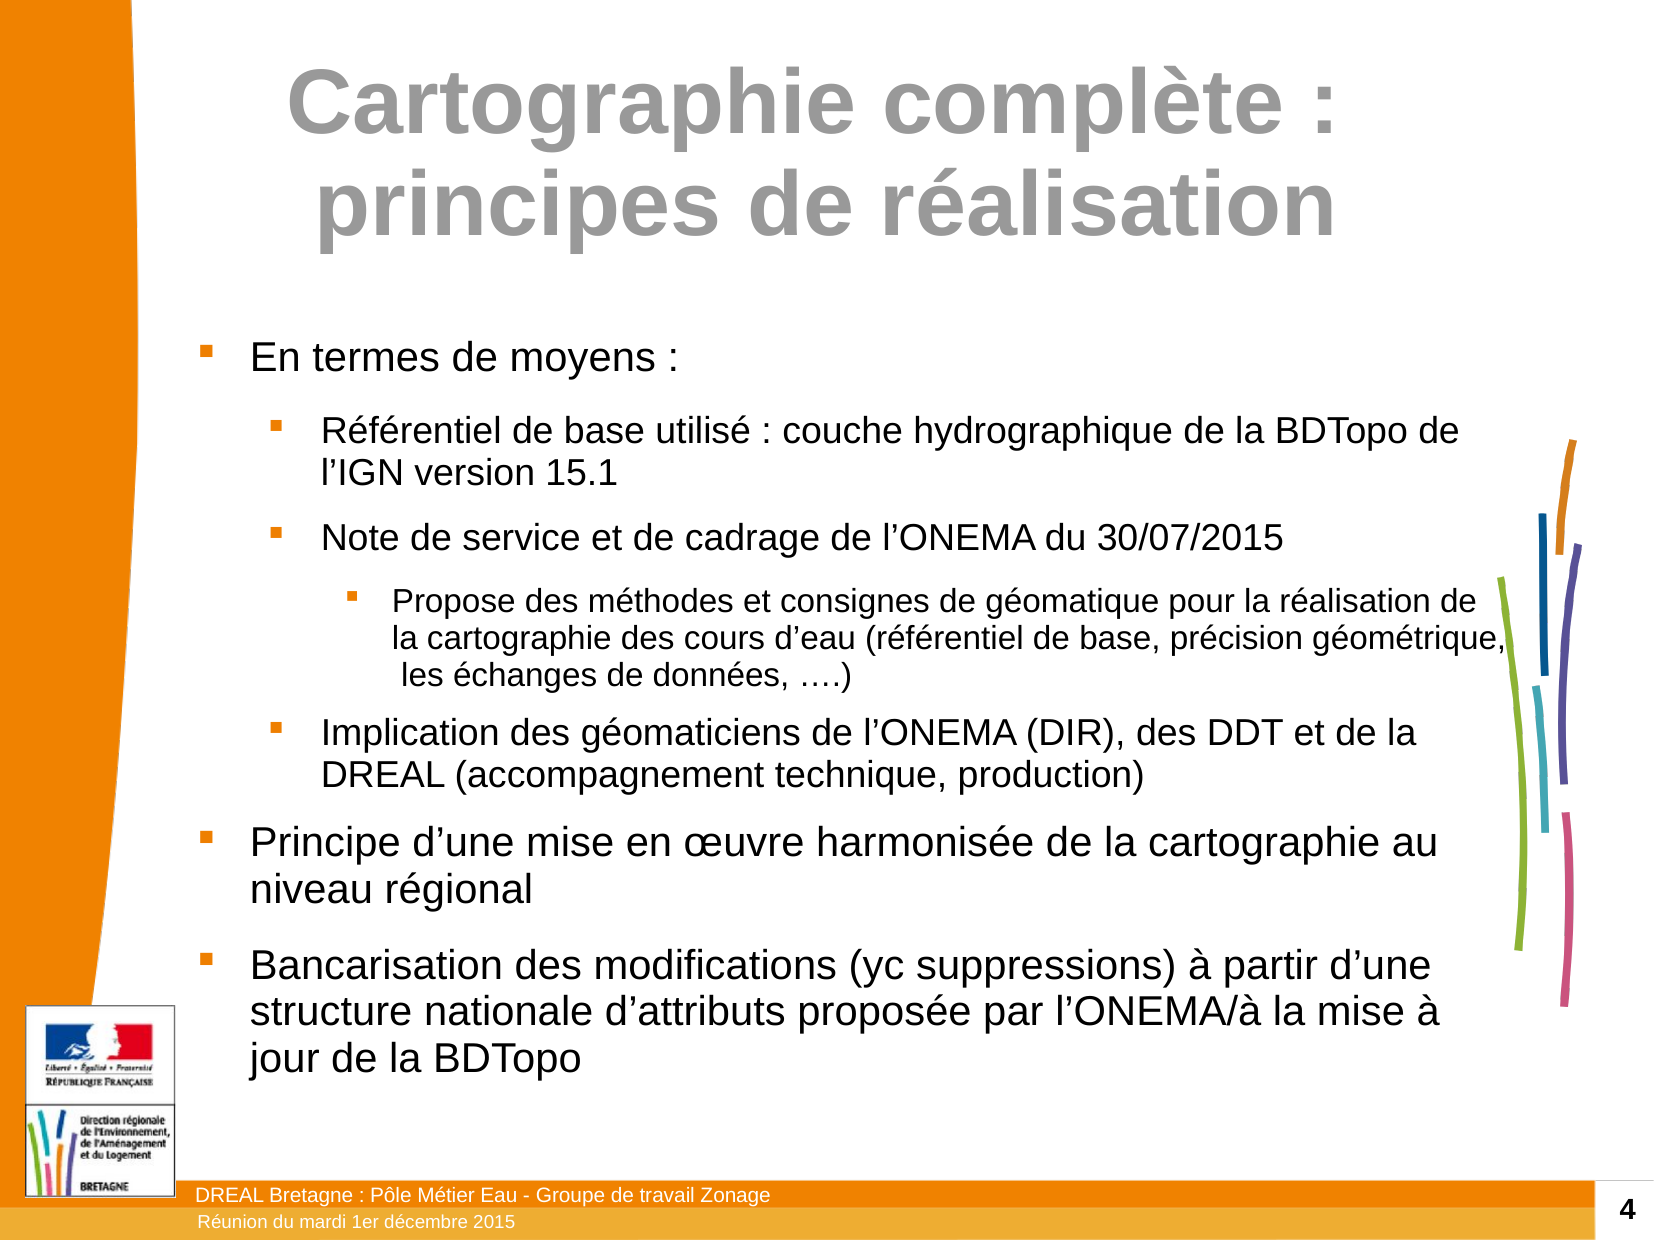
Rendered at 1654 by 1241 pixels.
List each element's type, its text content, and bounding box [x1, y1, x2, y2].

picture [0, 0, 1654, 1240]
title Cartographie complète : principes de réalisation [82, 49, 1571, 257]
list En termes de moyens : Référentiel de base utilisé : couche hydrographique de la BDTopo de l’IGN version 15.1 Note de service et de cadrage de l’ONEMA du 30/07/2015 Propose des méthodes et consignes de géomatique pour la réalisation de la cartographie des cours d’eau (référentiel de base, précision géométrique, les échanges de données, ….) Implication des géomaticiens de l’ONEMA (DIR), des DDT et de la DREAL (accompagnement technique, production) Principe d’une mise en œuvre harmonisée de la cartographie au niveau régional Bancarisation des modifications (yc suppressions) à partir d’une structure nationale d’attributs proposée par l’ONEMA/à la mise à jour de la BDTopo [179, 333, 1509, 1081]
